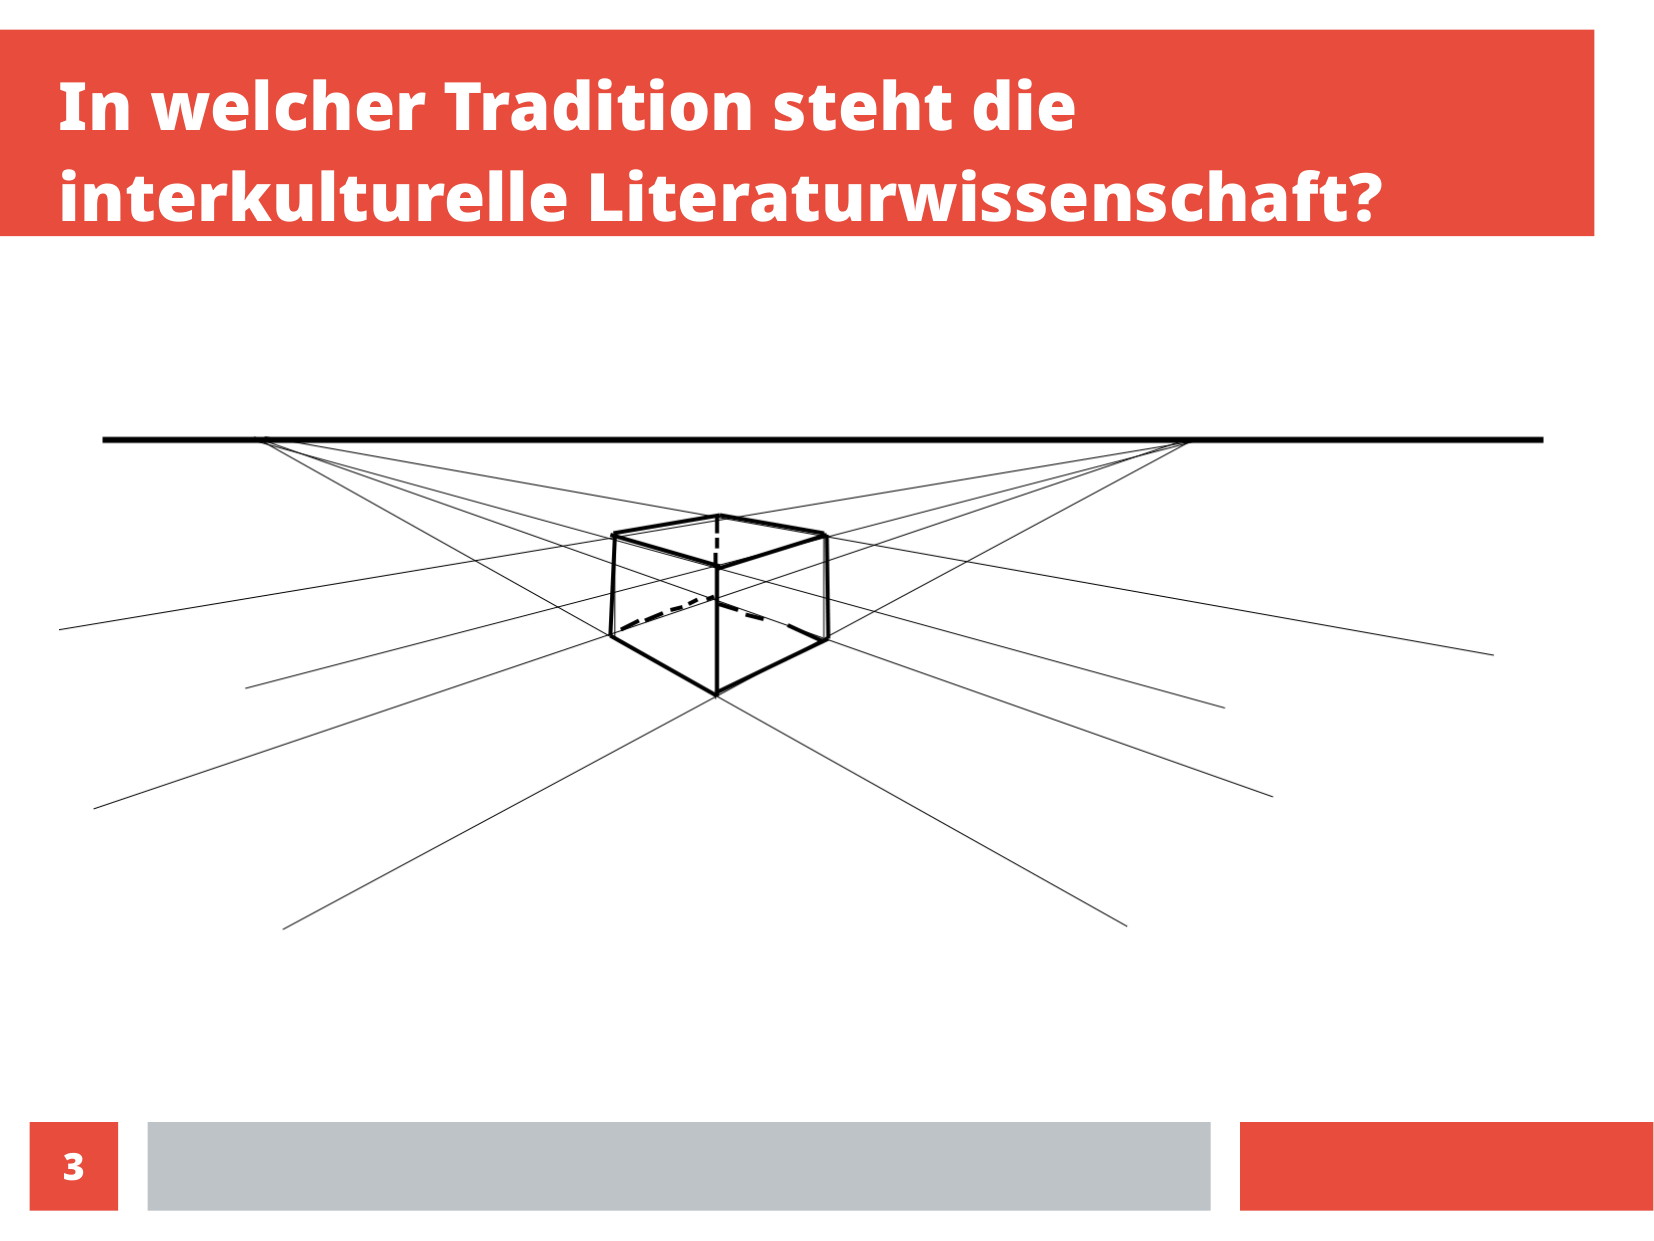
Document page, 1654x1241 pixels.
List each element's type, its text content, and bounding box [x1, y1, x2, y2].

picture [59, 370, 1565, 1047]
title In welcher Tradition steht die interkulturelle Literaturwissenschaft? [59, 59, 1595, 207]
